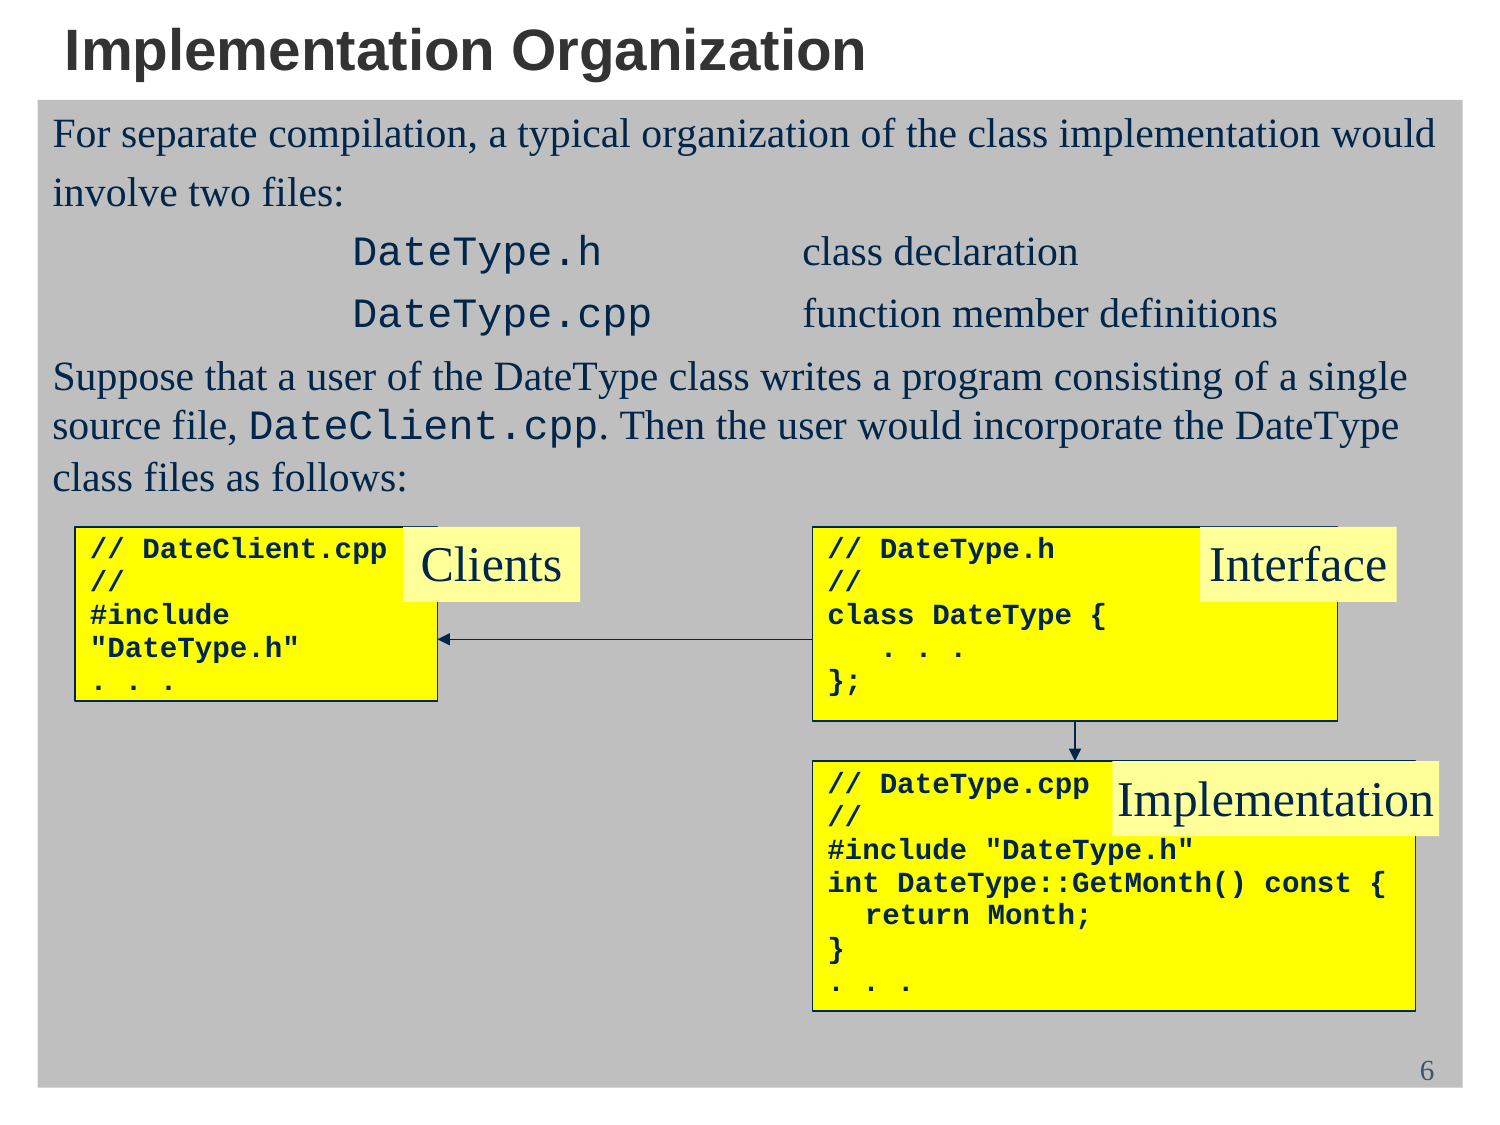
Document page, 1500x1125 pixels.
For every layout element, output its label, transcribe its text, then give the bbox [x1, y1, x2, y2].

text_box // DateType.cpp // #include "DateType.h" int DateType::GetMonth() const { return Month; } . . . [812, 761, 1416, 1018]
text_box Interface [1200, 526, 1397, 602]
text_box Implementation [1112, 761, 1440, 837]
text_box // DateType.h // class DateType { . . . }; [812, 526, 1338, 727]
title Implementation Organization [50, 0, 1450, 91]
text_box Clients [403, 526, 581, 602]
list For separate compilation, a typical organization of the class implementation would involve two files: DateType.h class declaration DateType.cpp function member definitions Suppose that a user of the DateType class writes a program consisting of a single source file, DateClient.cpp. Then the user would incorporate the DateType class files as follows: [37, 99, 1463, 1088]
text_box // DateClient.cpp // #include "DateType.h" . . . [75, 526, 438, 711]
